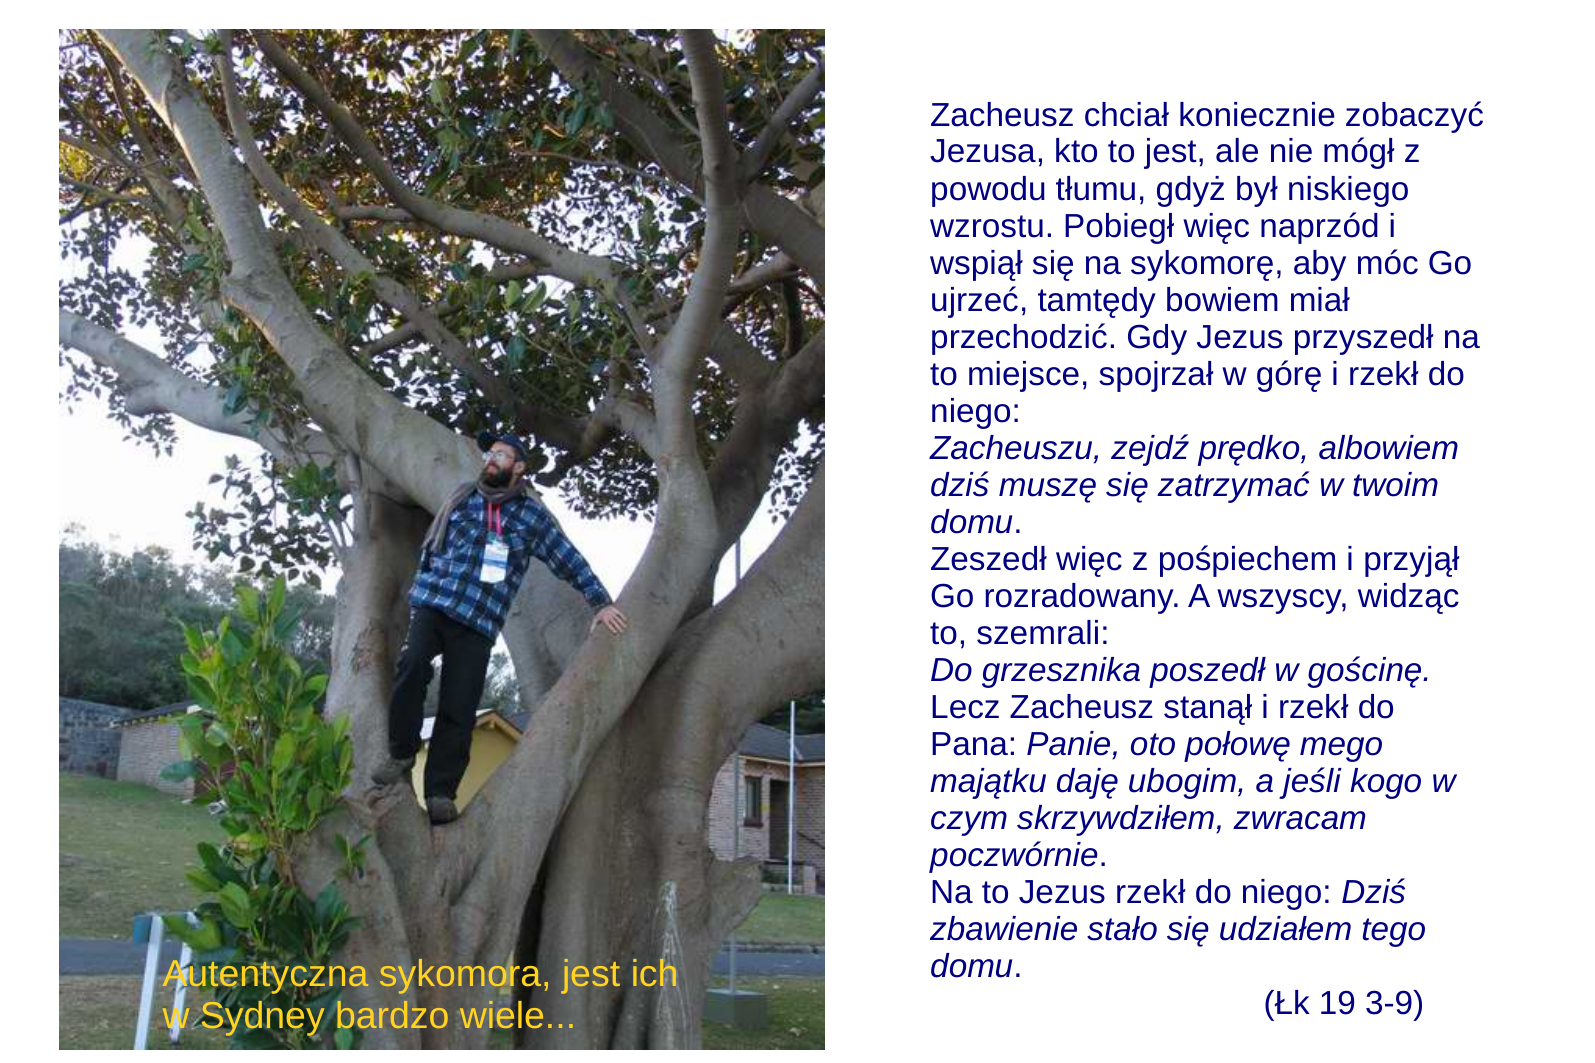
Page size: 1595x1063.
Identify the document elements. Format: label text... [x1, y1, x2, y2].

picture [59, 29, 825, 1050]
text_box Autentyczna sykomora, jest ich w Sydney bardzo wiele... [147, 944, 768, 1044]
text_box Zacheusz chciał koniecznie zobaczyć Jezusa, kto to jest, ale nie mógł z powodu tłumu, gdyż był niskiego wzrostu. Pobiegł więc naprzód i wspiął się na sykomorę, aby móc Go ujrzeć, tamtędy bowiem miał przechodzić. Gdy Jezus przyszedł na to miejsce, spojrzał w górę i rzekł do niego: Zacheuszu, zejdź prędko, albowiem dziś muszę się zatrzymać w twoim domu. Zeszedł więc z pośpiechem i przyjął Go rozradowany. A wszyscy, widząc to, szemrali: Do grzesznika poszedł w gościnę. Lecz Zacheusz stanął i rzekł do Pana: Panie, oto połowę mego majątku daję ubogim, a jeśli kogo w czym skrzywdziłem, zwracam poczwórnie. Na to Jezus rzekł do niego: Dziś zbawienie stało się udziałem tego domu. (Łk 19 3-9) [915, 88, 1506, 1034]
